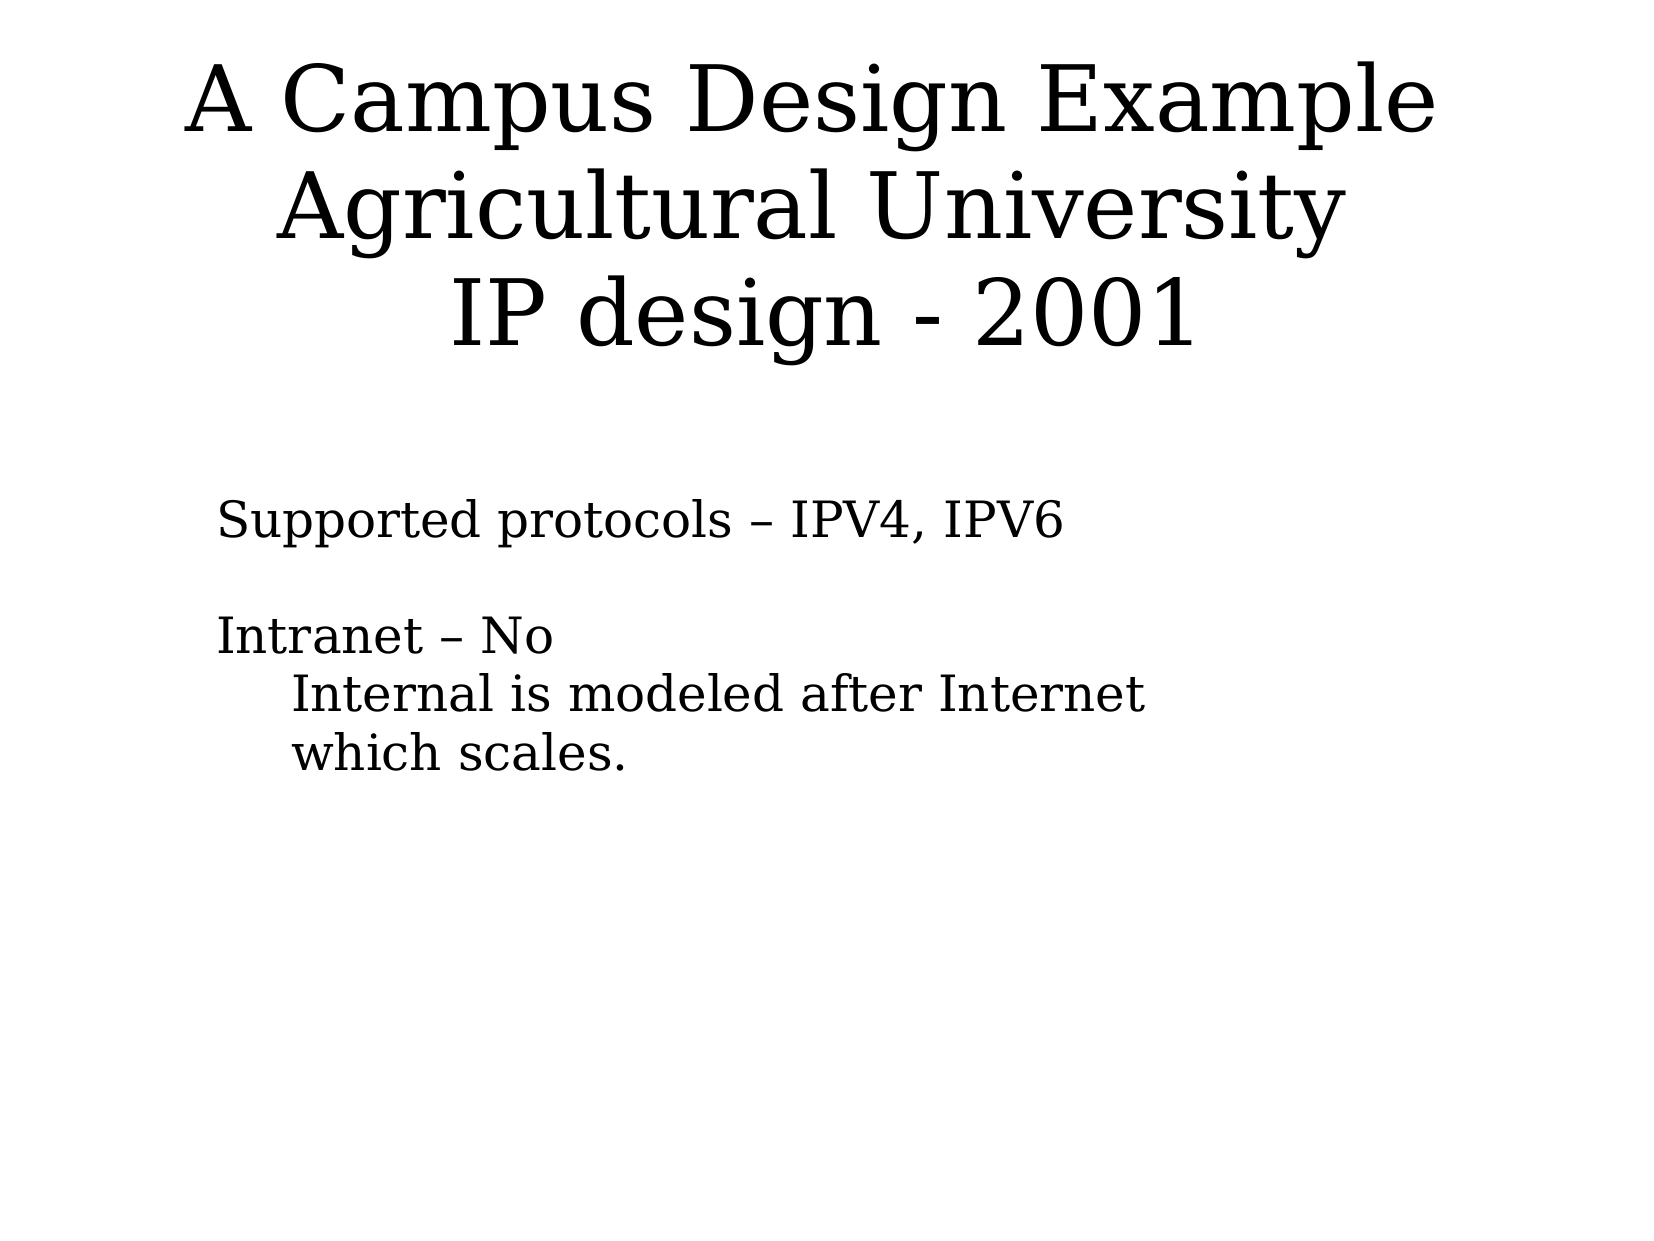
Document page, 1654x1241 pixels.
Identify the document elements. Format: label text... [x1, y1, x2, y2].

title A Campus Design Example Agricultural University IP design - 2001 [121, 45, 1534, 368]
text_box Supported protocols – IPV4, IPV6 Intranet – No Internal is modeled after Internet which scales. [216, 432, 1421, 1071]
